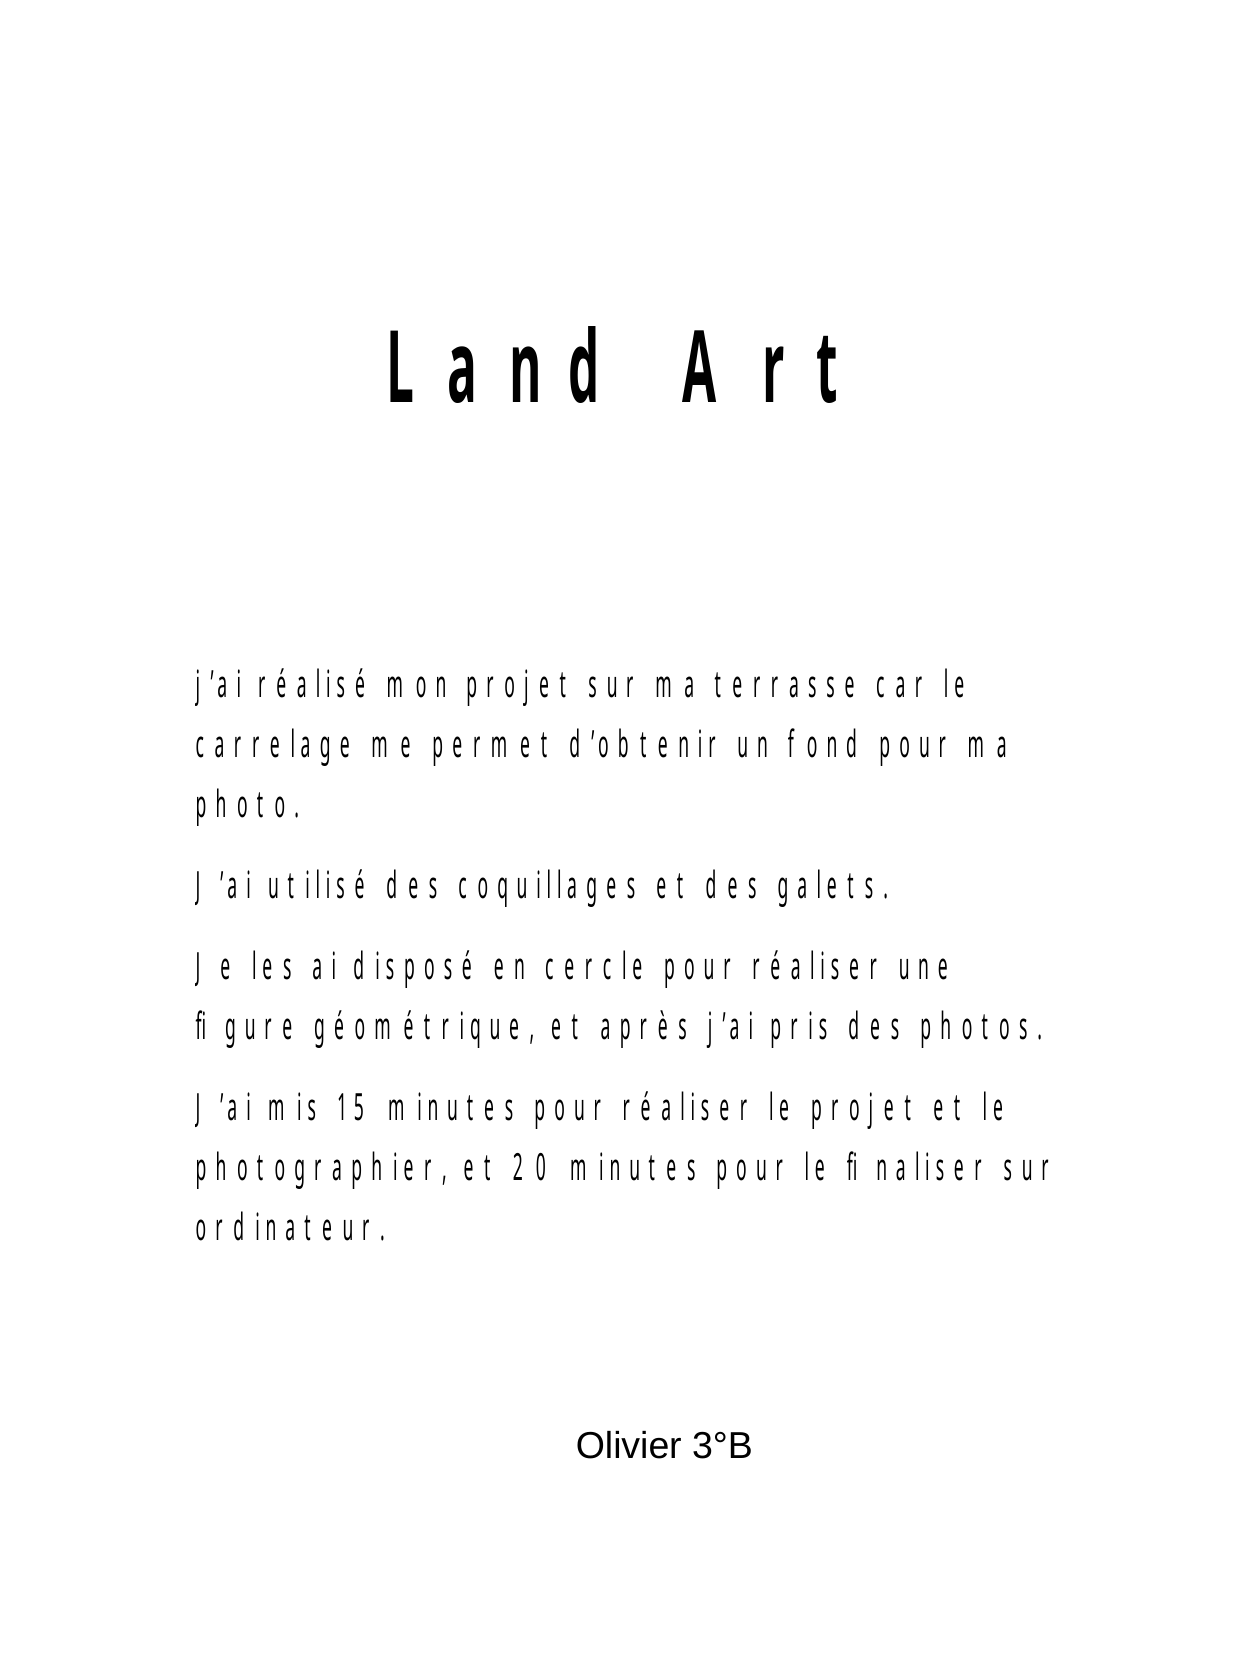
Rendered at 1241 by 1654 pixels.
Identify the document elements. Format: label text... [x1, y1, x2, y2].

picture [195, 295, 1061, 1368]
text_box Olivier 3°B [561, 1417, 1093, 1475]
